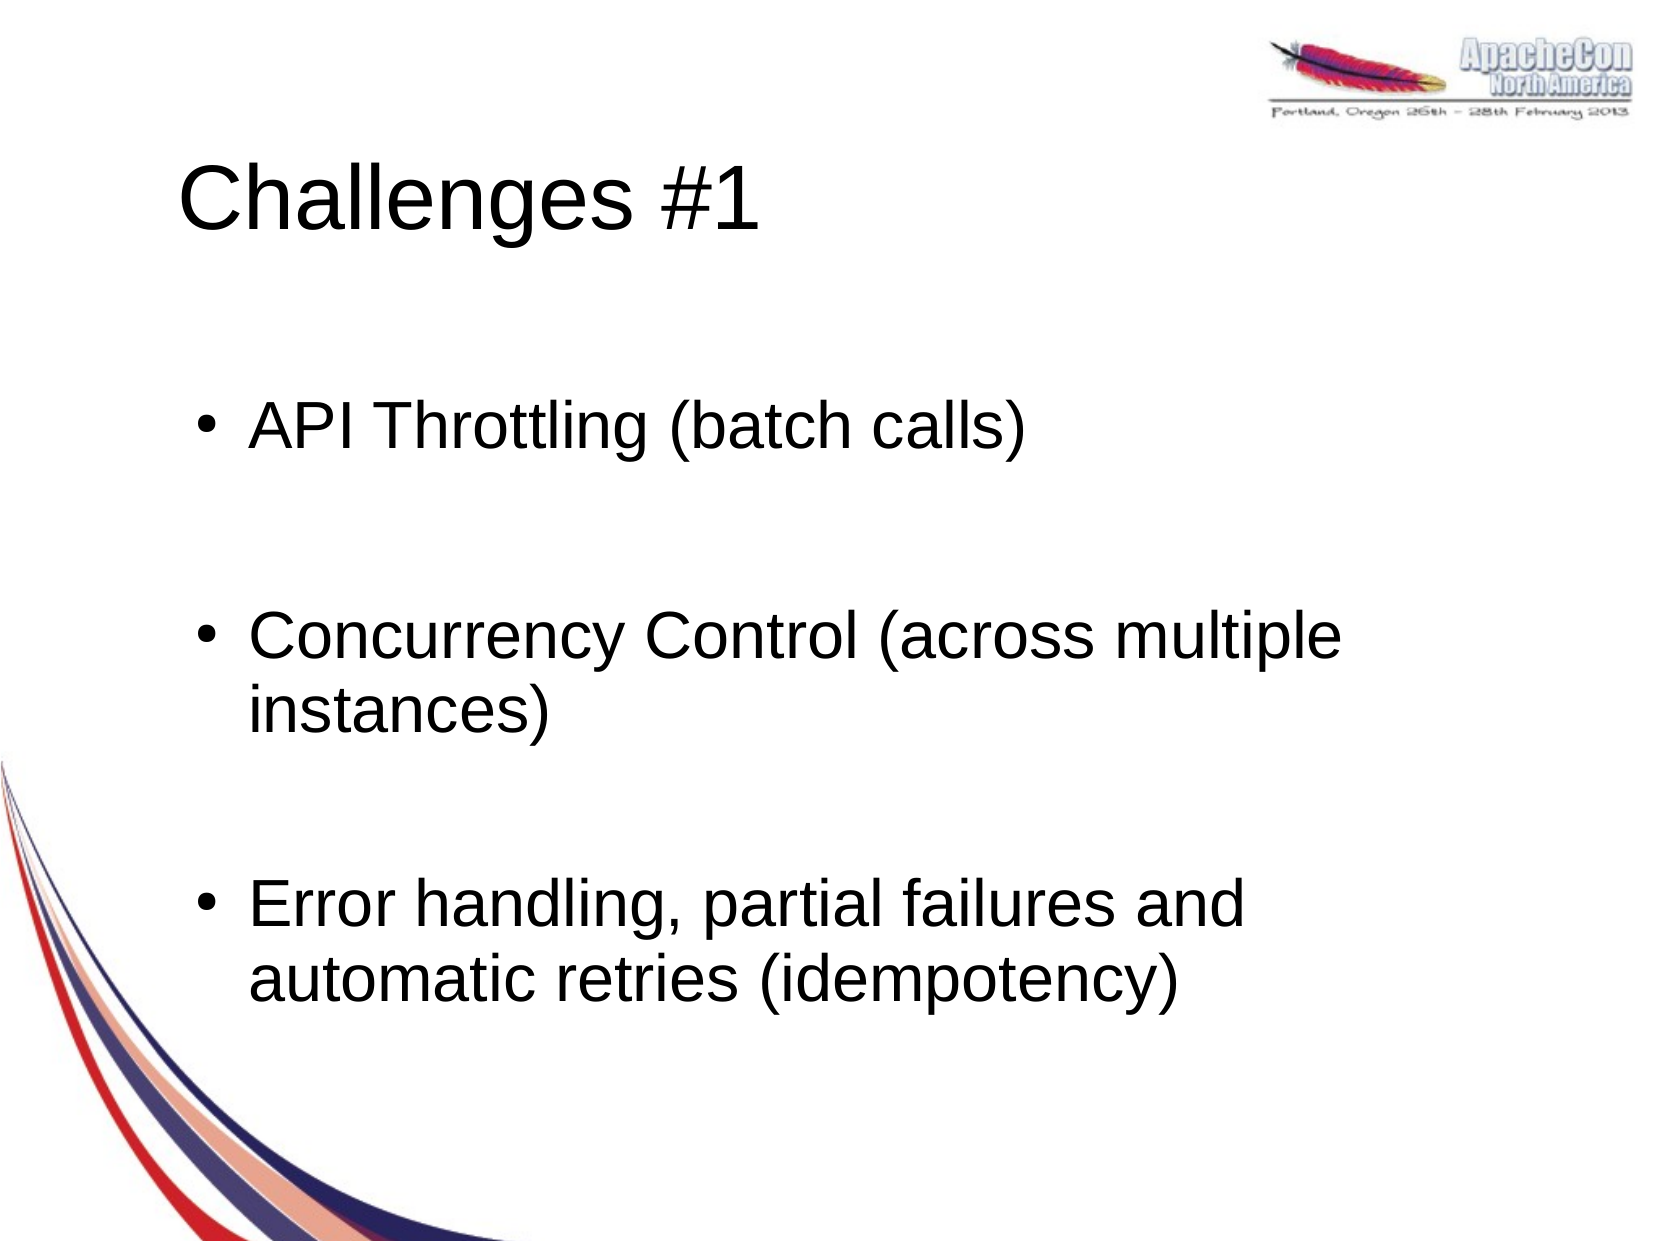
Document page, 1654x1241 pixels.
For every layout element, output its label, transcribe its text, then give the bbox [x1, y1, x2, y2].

list API Throttling (batch calls) Concurrency Control (across multiple instances) Error handling, partial failures and automatic retries (idempotency) [177, 283, 1536, 1102]
title Challenges #1 [177, 141, 1536, 254]
picture [0, 0, 1654, 1241]
